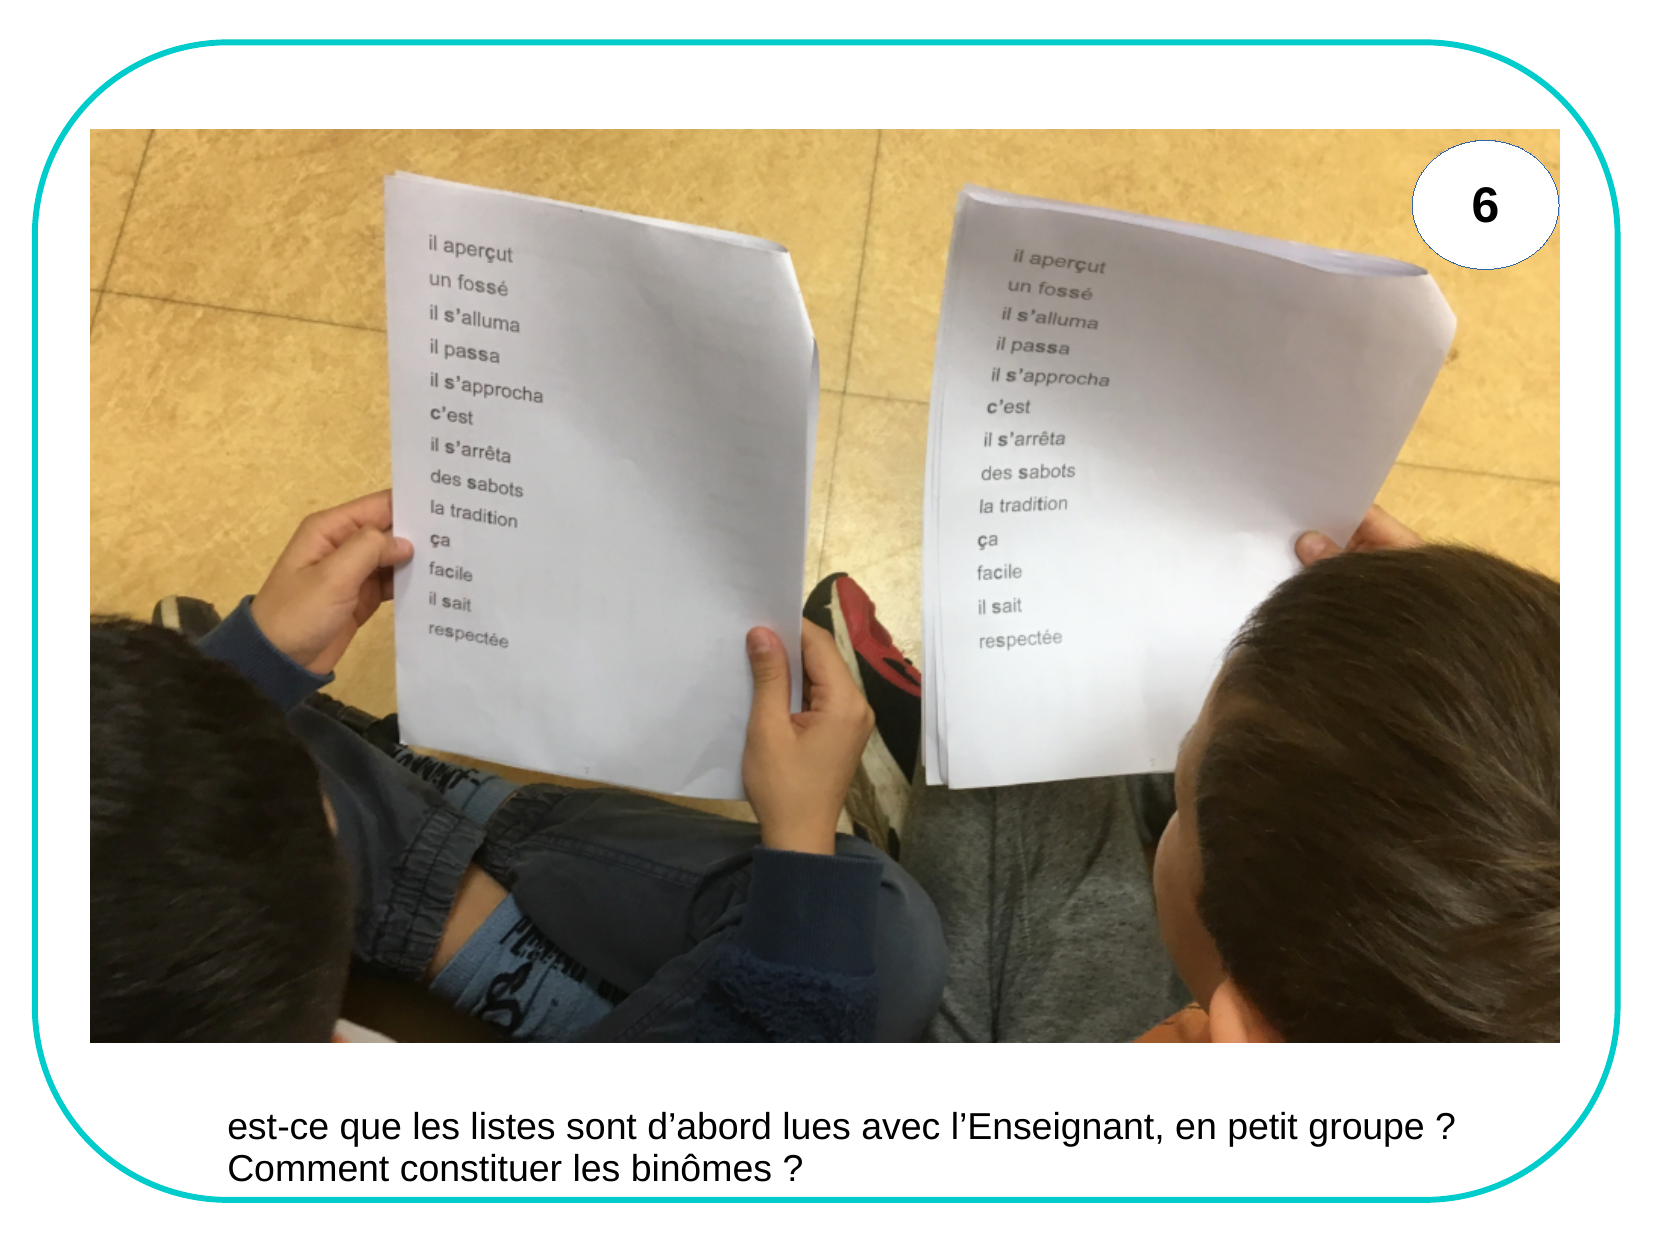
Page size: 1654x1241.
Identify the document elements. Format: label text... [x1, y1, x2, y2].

text_box 6 [1412, 140, 1560, 270]
picture [90, 129, 1560, 1043]
text_box est-ce que les listes sont d’abord lues avec l’Enseignant, en petit groupe ? Comment constituer les binômes ? [212, 1098, 1536, 1198]
text_box [82, 12, 1586, 935]
